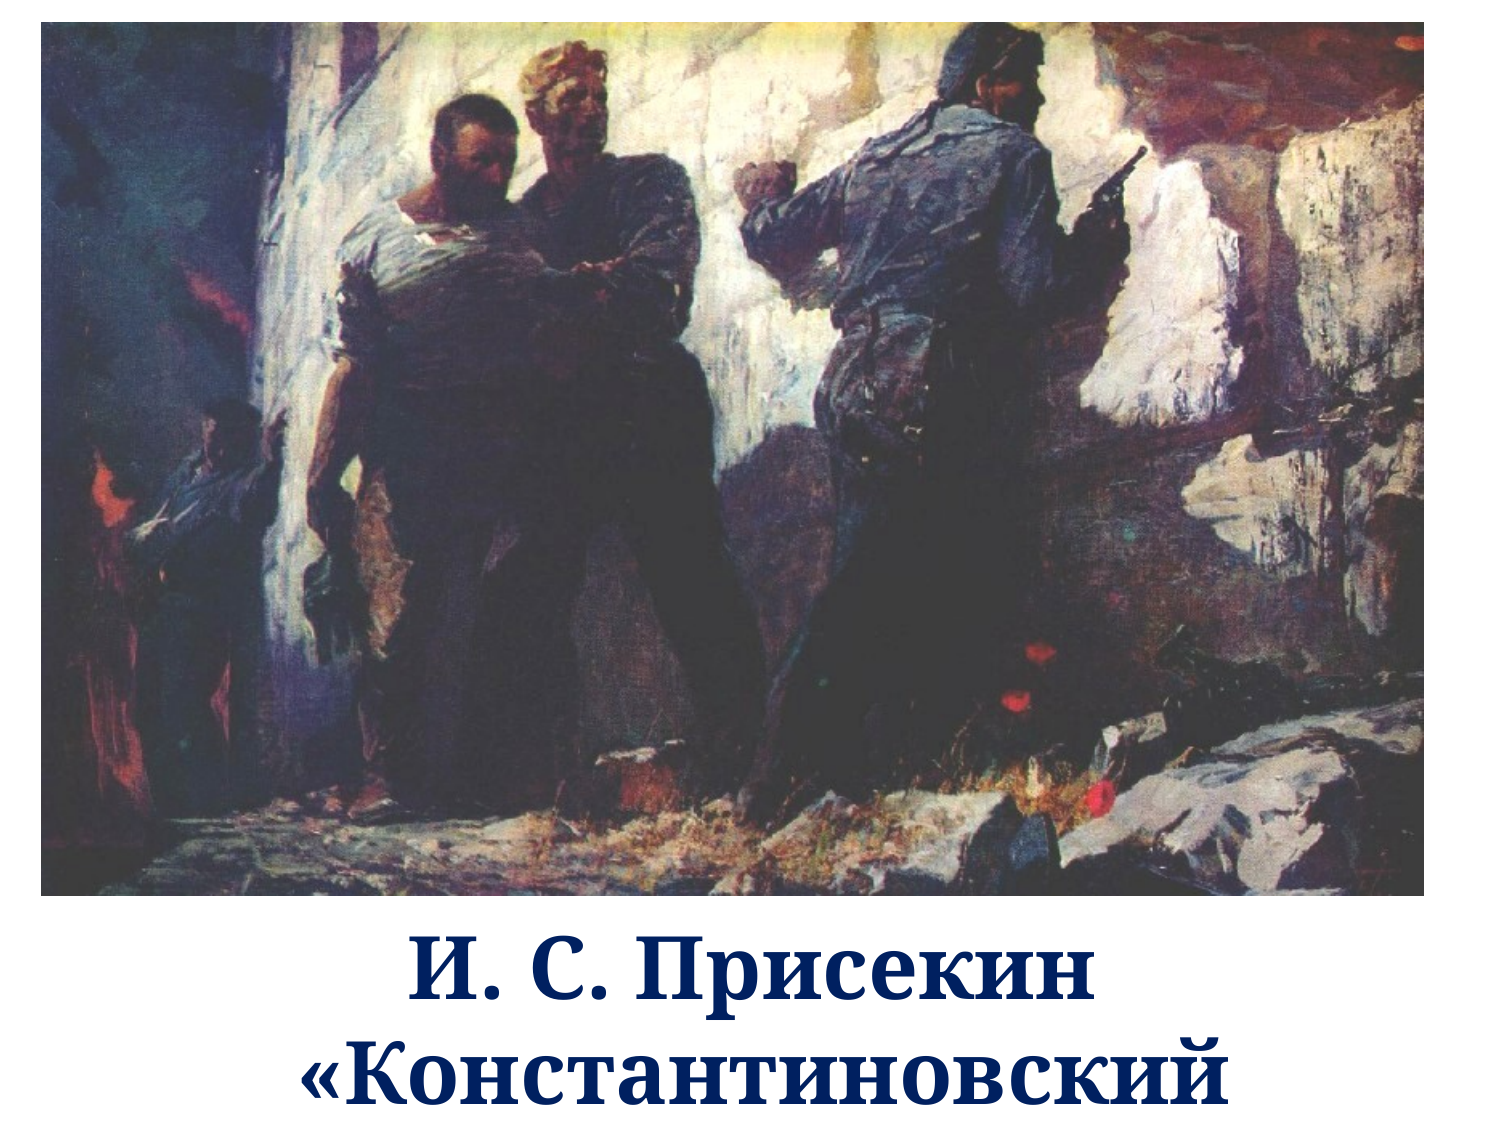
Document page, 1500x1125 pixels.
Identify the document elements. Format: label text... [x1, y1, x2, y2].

title И. С. Присекин «Константиновский равелин» [88, 905, 1439, 1093]
picture [41, 22, 1424, 896]
